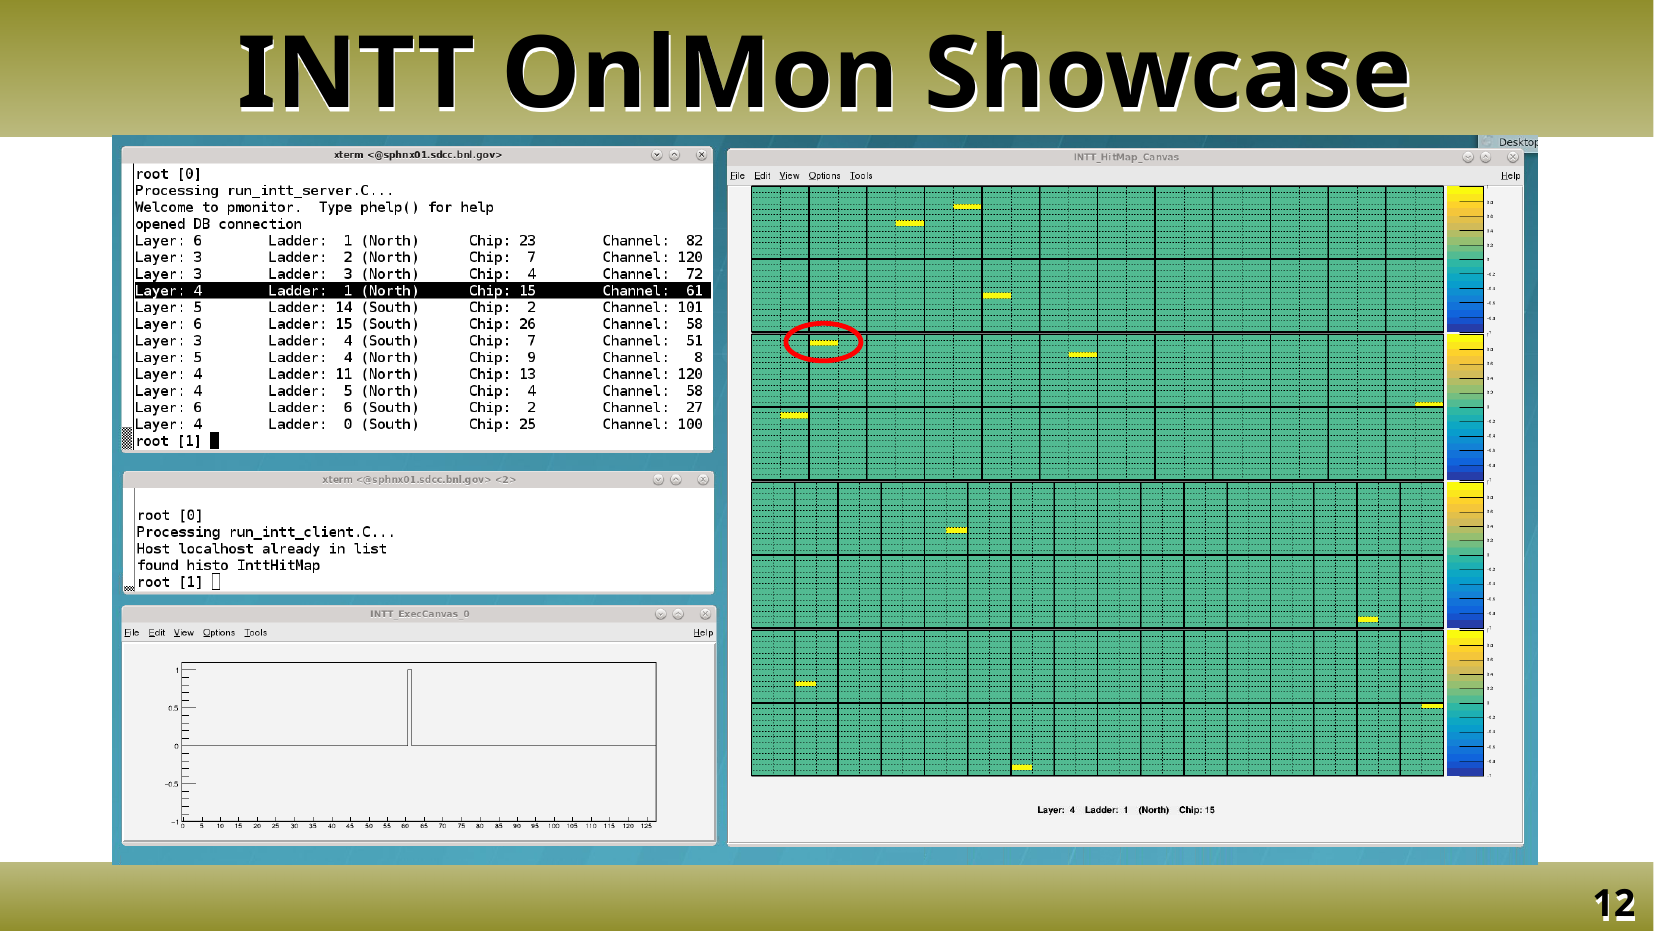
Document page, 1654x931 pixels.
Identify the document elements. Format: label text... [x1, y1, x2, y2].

text_box 12 [825, 864, 1651, 931]
text_box INTT OnlMon Showcase [0, 0, 1651, 137]
picture [112, 135, 1538, 865]
text_box [0, 862, 825, 931]
text_box [1538, 862, 1654, 931]
